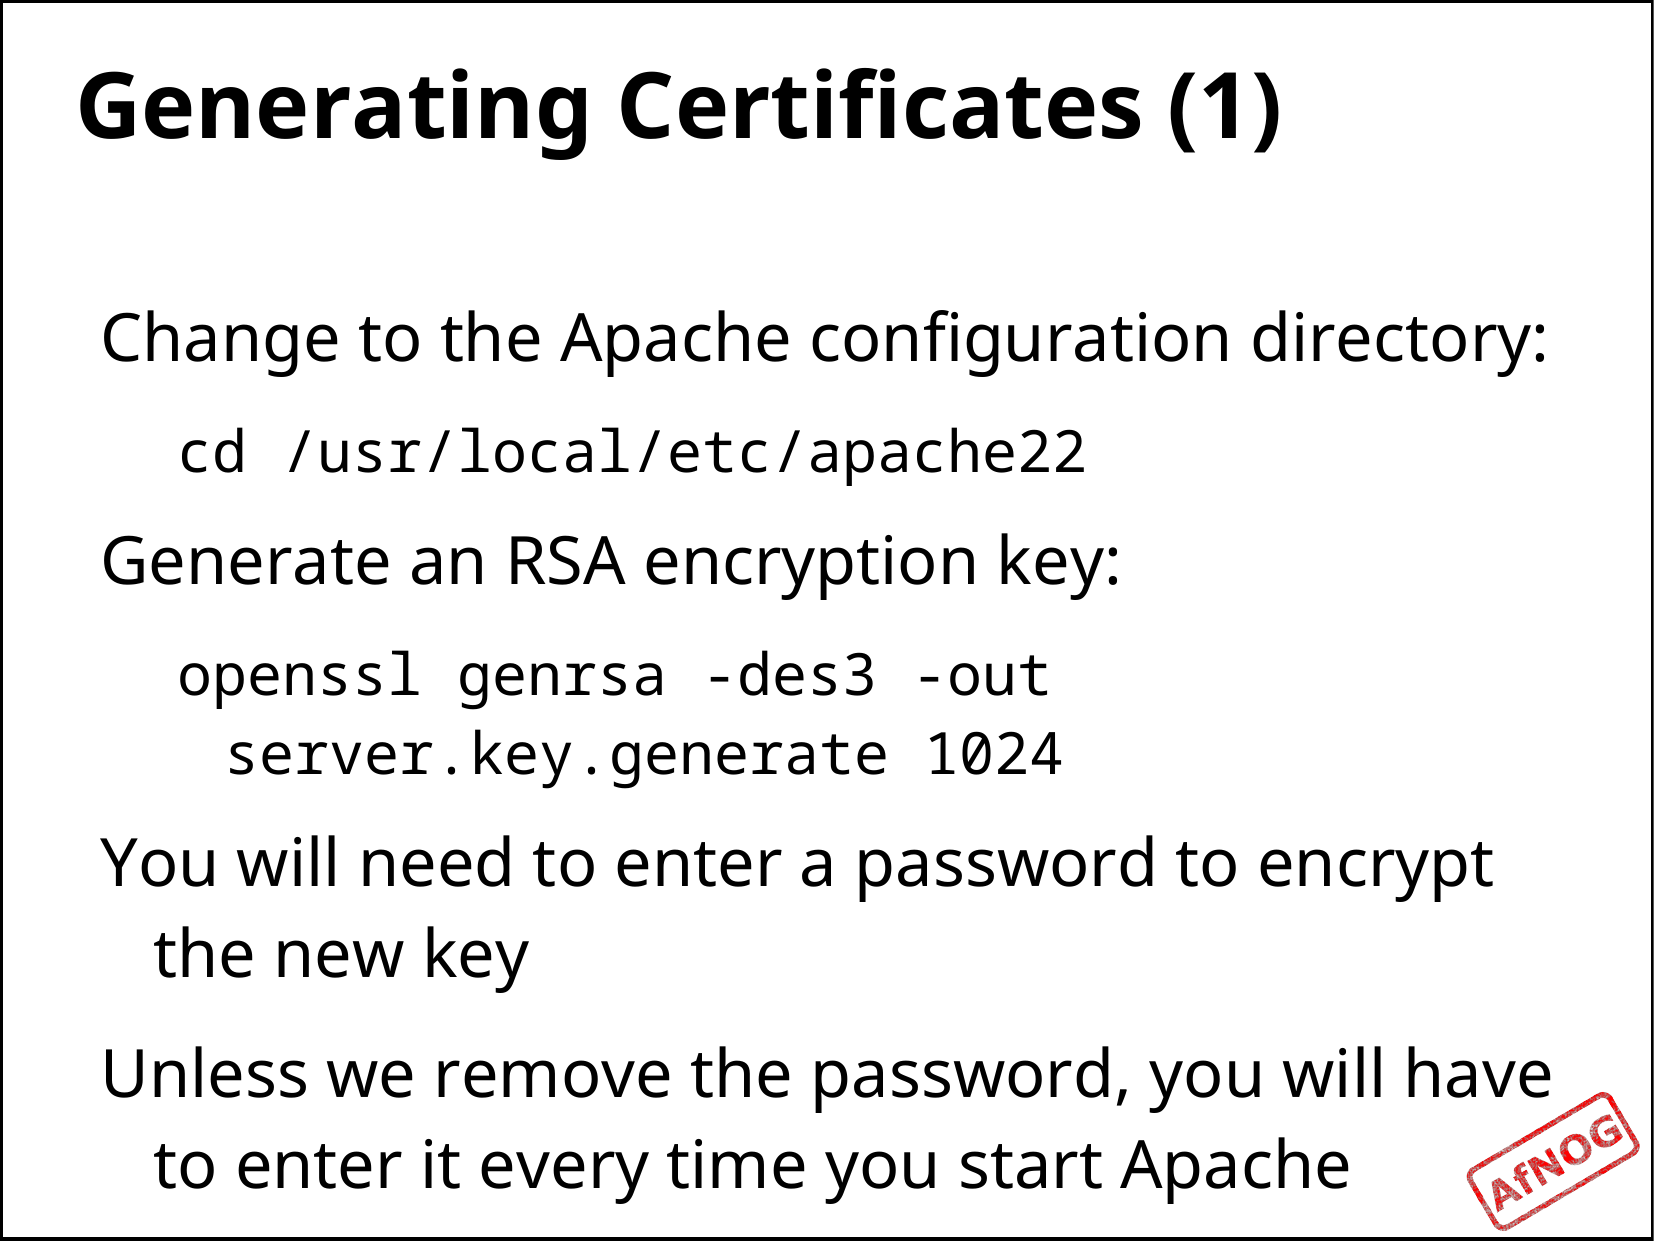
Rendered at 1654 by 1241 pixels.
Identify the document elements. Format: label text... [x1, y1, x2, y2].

picture [1462, 1087, 1644, 1235]
title Generating Certificates (1) [75, 0, 1564, 208]
list Change to the Apache configuration directory: cd /usr/local/etc/apache22 Generate an RSA encryption key: openssl genrsa -des3 -out server.key.generate 1024 You will need to enter a password to encrypt the new key Unless we remove the password, you will have to enter it every time you start Apache [82, 290, 1571, 1109]
